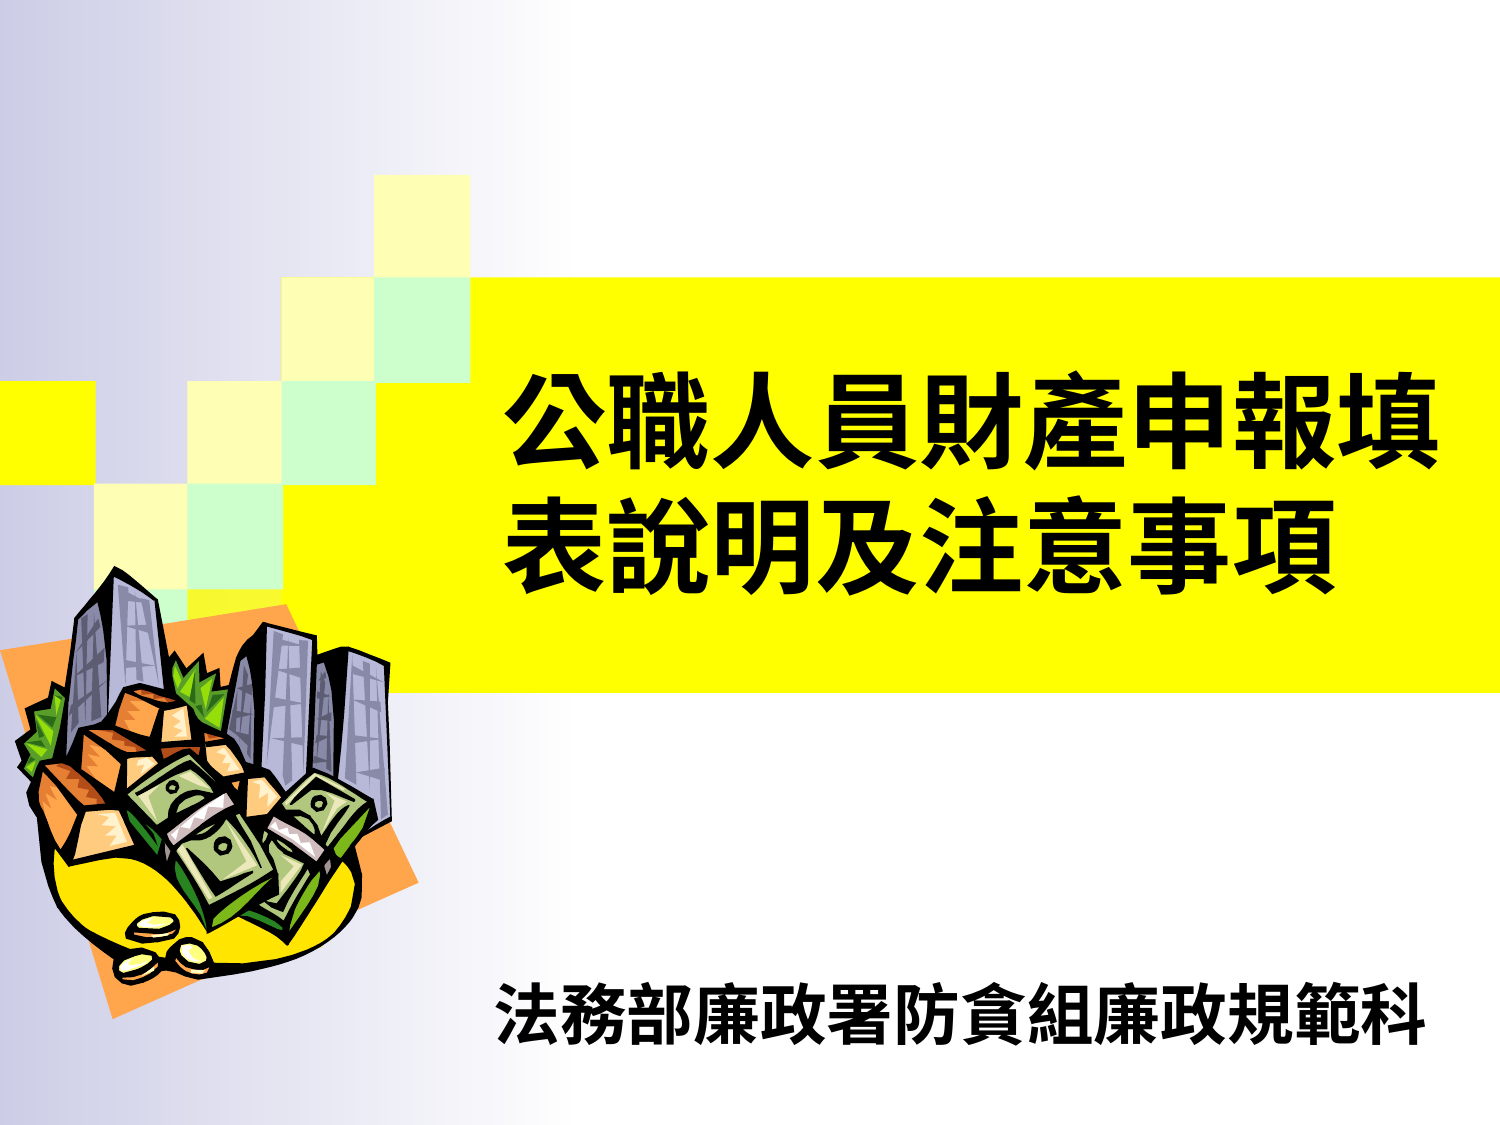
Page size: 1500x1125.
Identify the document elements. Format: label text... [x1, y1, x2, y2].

picture [0, 562, 423, 1024]
title 公職人員財產申報填表說明及注意事項 [487, 299, 1476, 663]
subtitle 法務部廉政署防貪組廉政規範科 [478, 822, 1466, 1059]
